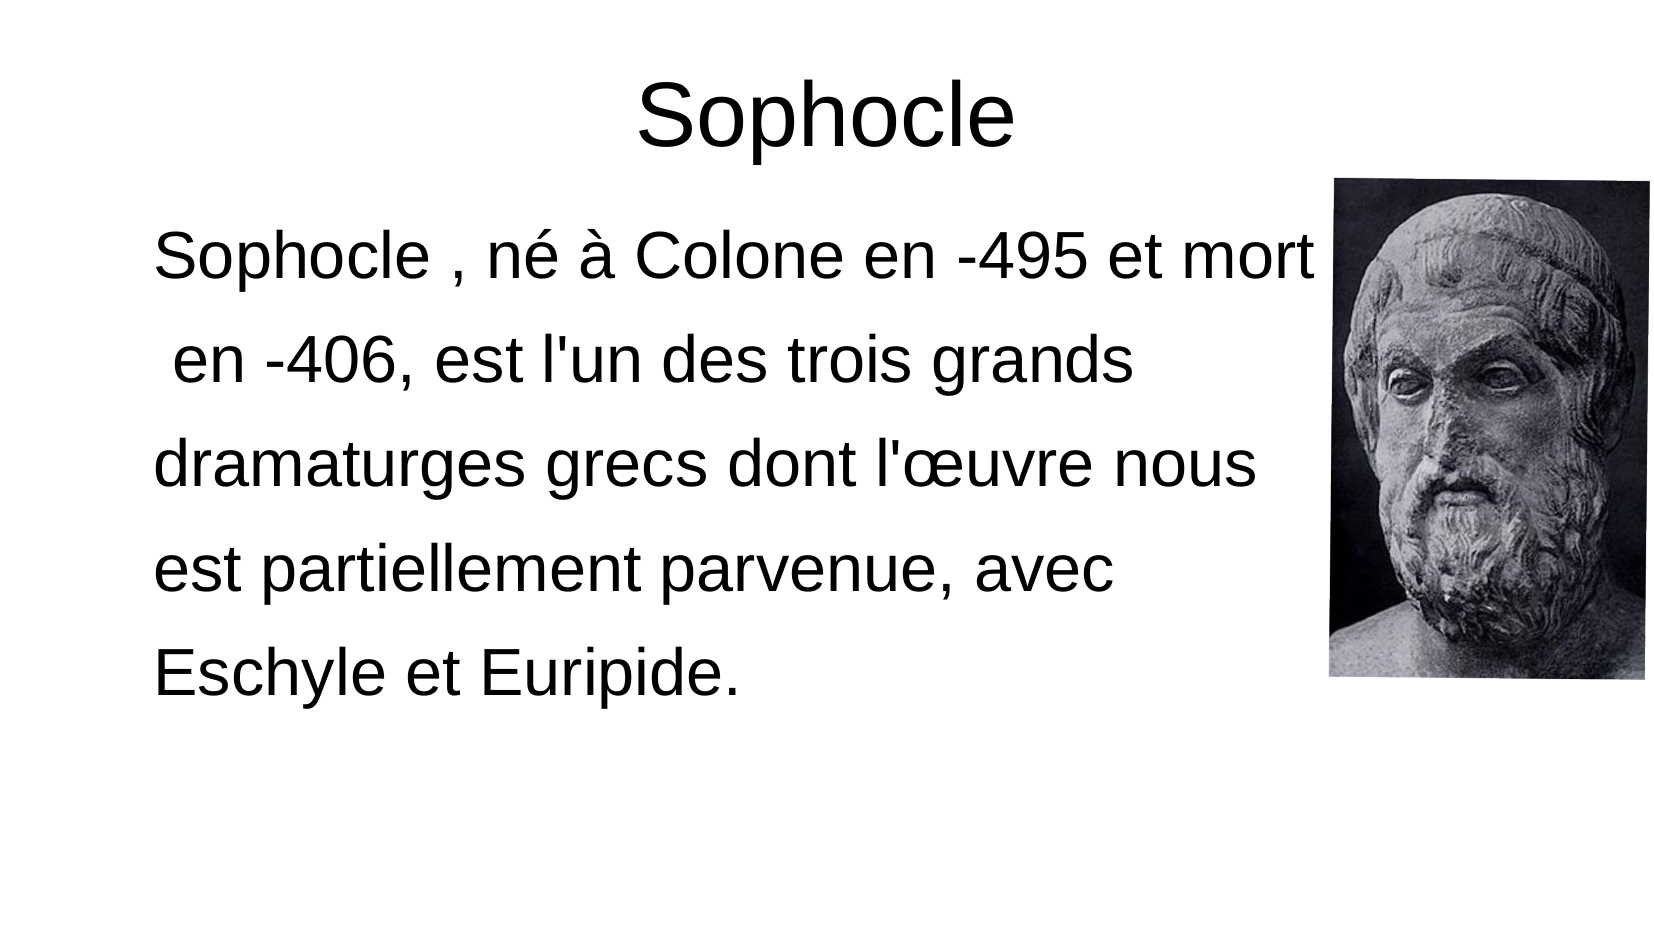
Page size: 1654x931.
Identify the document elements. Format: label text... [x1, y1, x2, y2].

title Sophocle [82, 37, 1571, 193]
picture [1328, 177, 1650, 680]
list Sophocle , né à Colone en -495 et mort en -406, est l'un des trois grands dramaturges grecs dont l'œuvre nous est partiellement parvenue, avec Eschyle et Euripide. [82, 217, 1571, 758]
